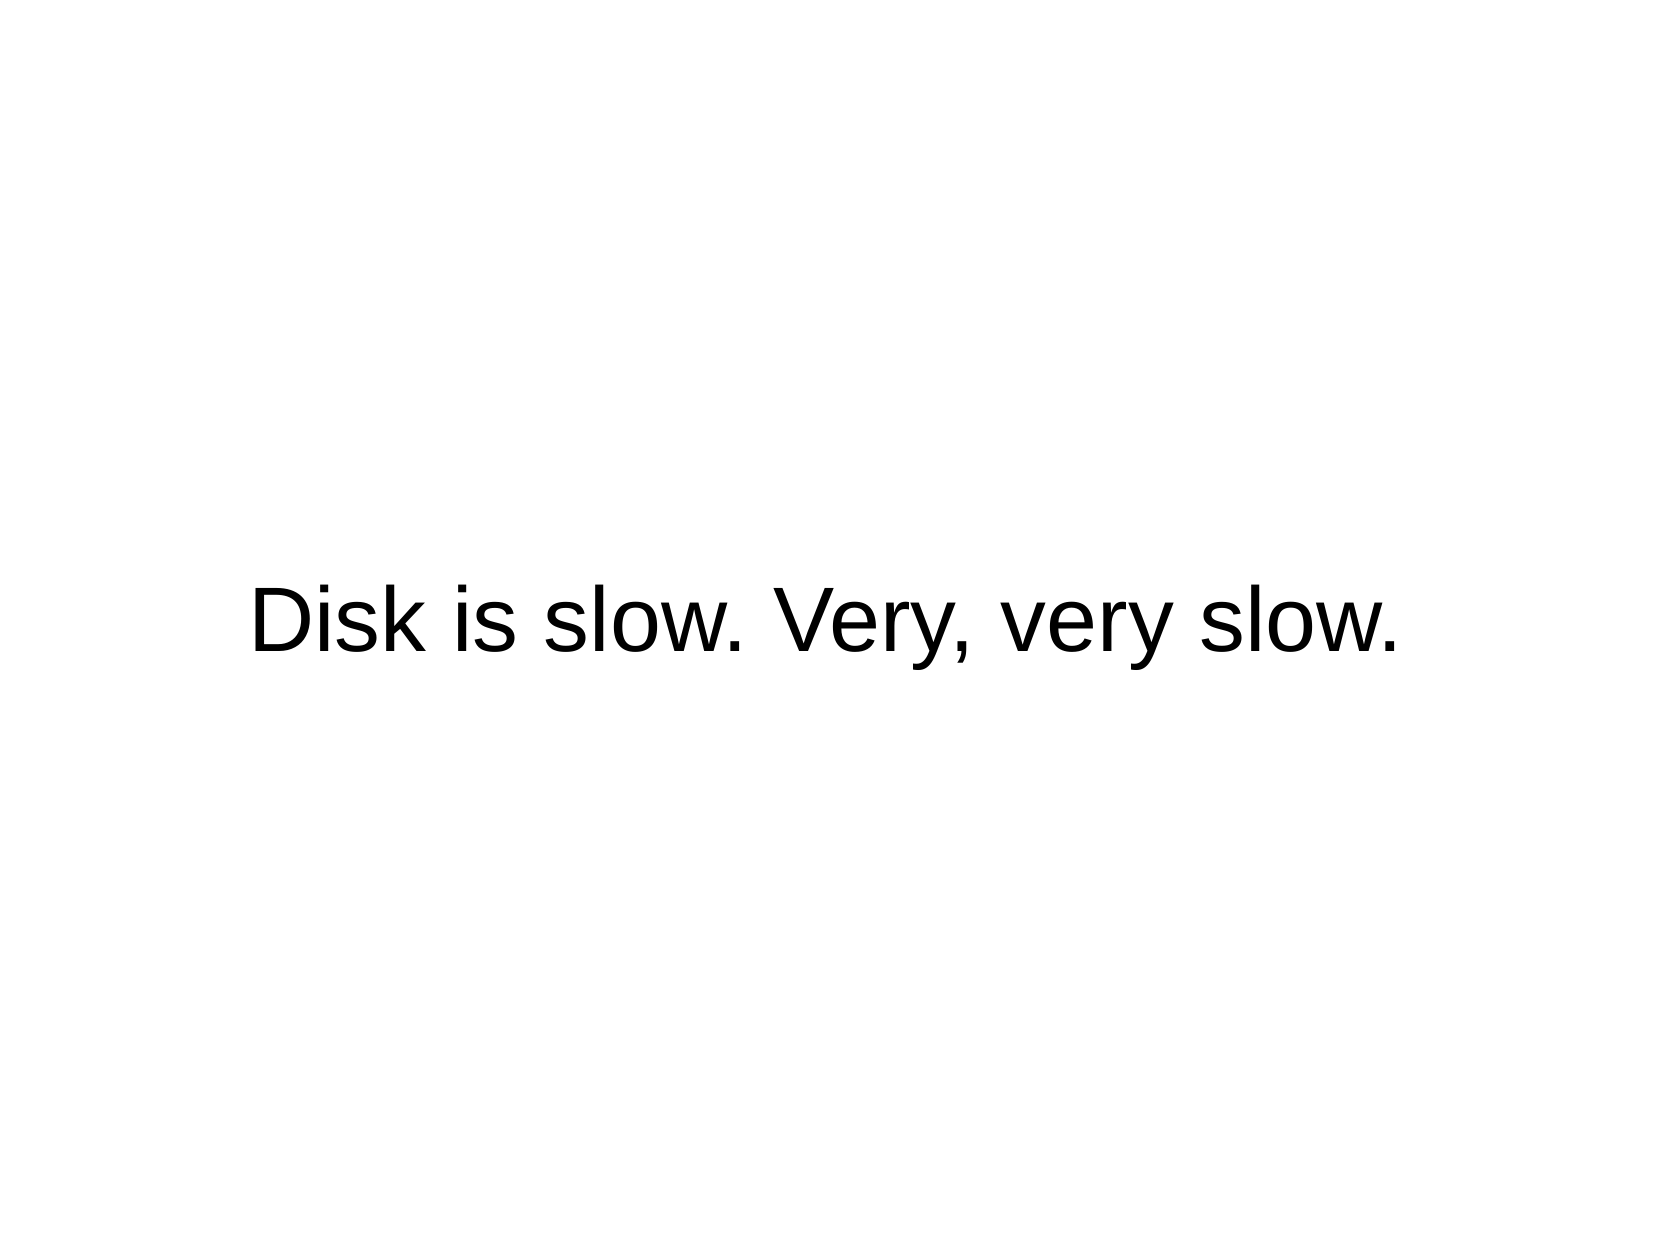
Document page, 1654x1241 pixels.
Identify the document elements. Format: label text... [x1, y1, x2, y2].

title Disk is slow. Very, very slow. [82, 523, 1571, 717]
